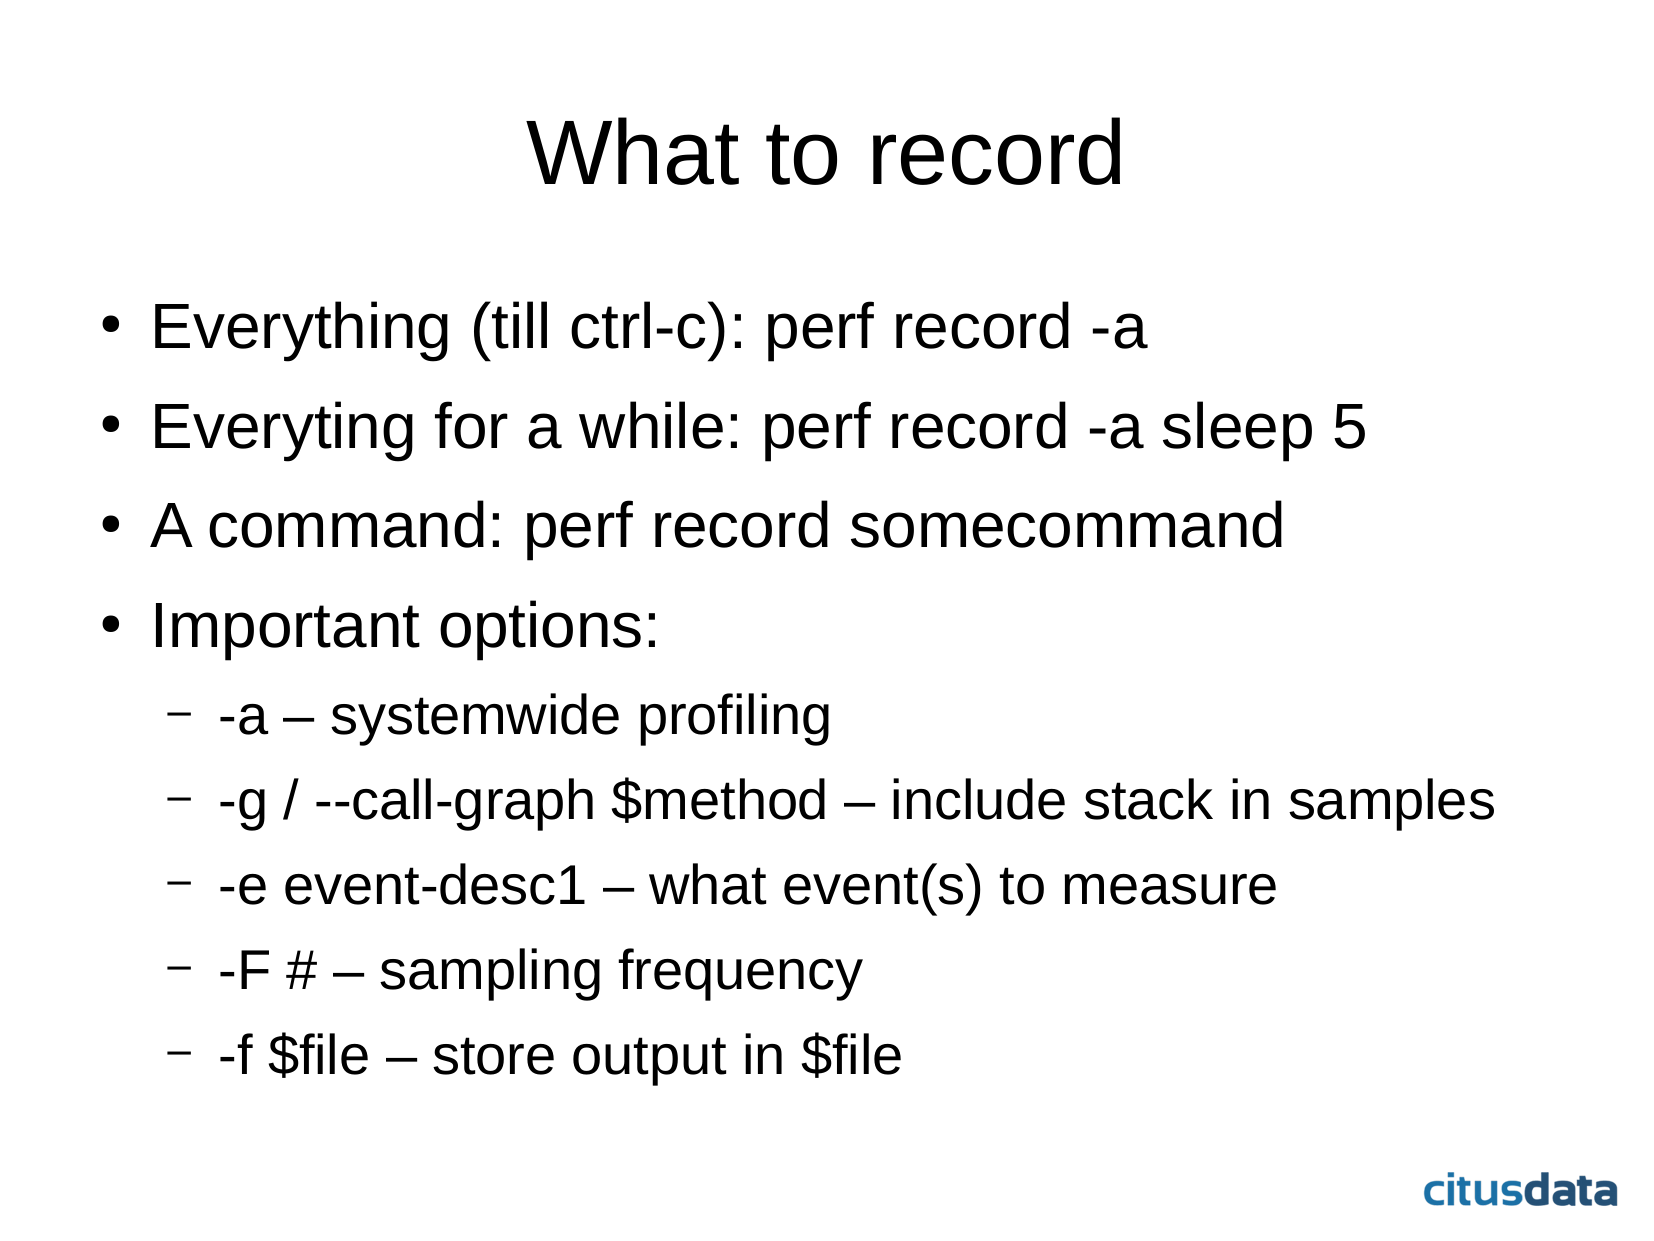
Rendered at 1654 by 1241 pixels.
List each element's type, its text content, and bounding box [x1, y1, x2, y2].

picture [1420, 1167, 1622, 1209]
list Everything (till ctrl-c): perf record -a Everyting for a while: perf record -a sleep 5 A command: perf record somecommand Important options: -a – systemwide profiling -g / --call-graph $method – include stack in samples -e event-desc1 – what event(s) to measure -F # – sampling frequency -f $file – store output in $file [82, 290, 1571, 1096]
title What to record [82, 49, 1571, 257]
